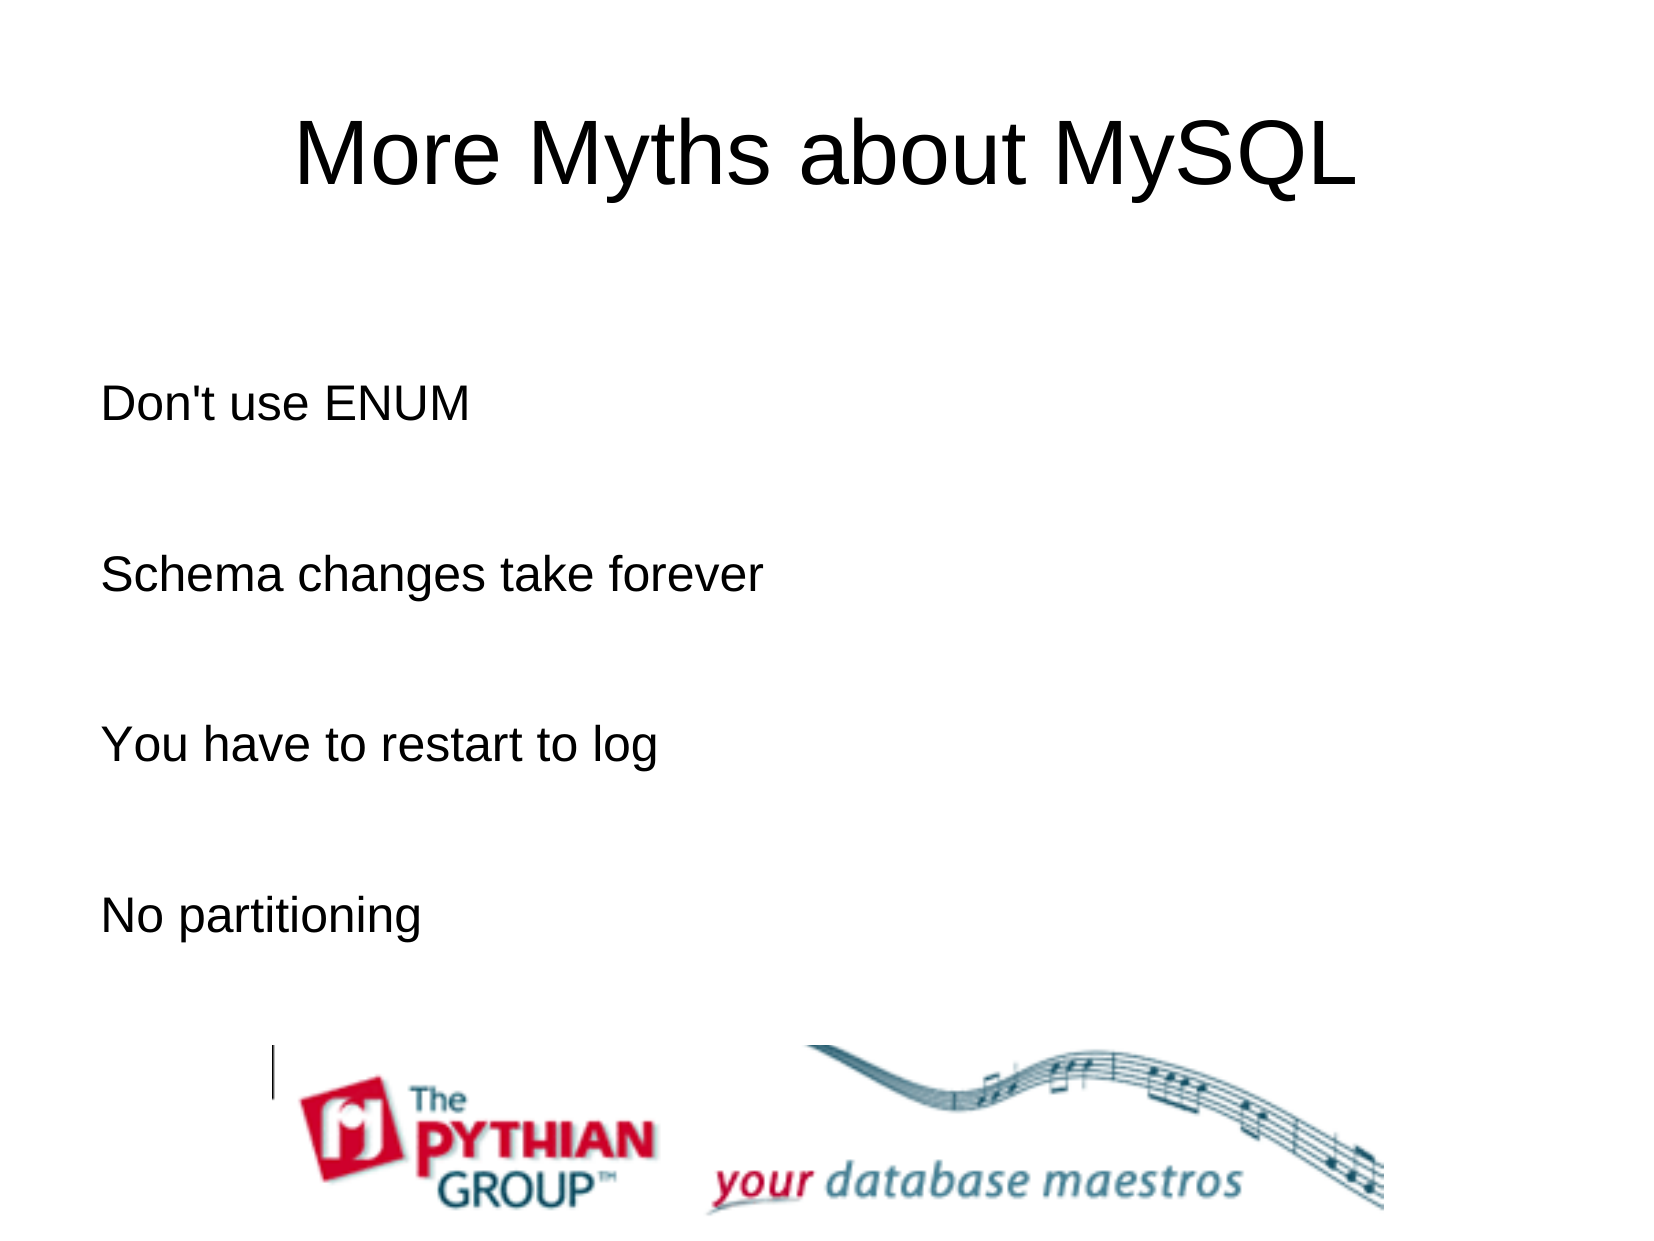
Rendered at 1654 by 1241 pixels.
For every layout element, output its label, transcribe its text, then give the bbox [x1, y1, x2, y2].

picture [272, 1114, 1384, 1241]
title More Myths about MySQL [82, 56, 1571, 250]
list Don't use ENUM Schema changes take forever You have to restart to log No partitioning [82, 290, 1571, 1114]
